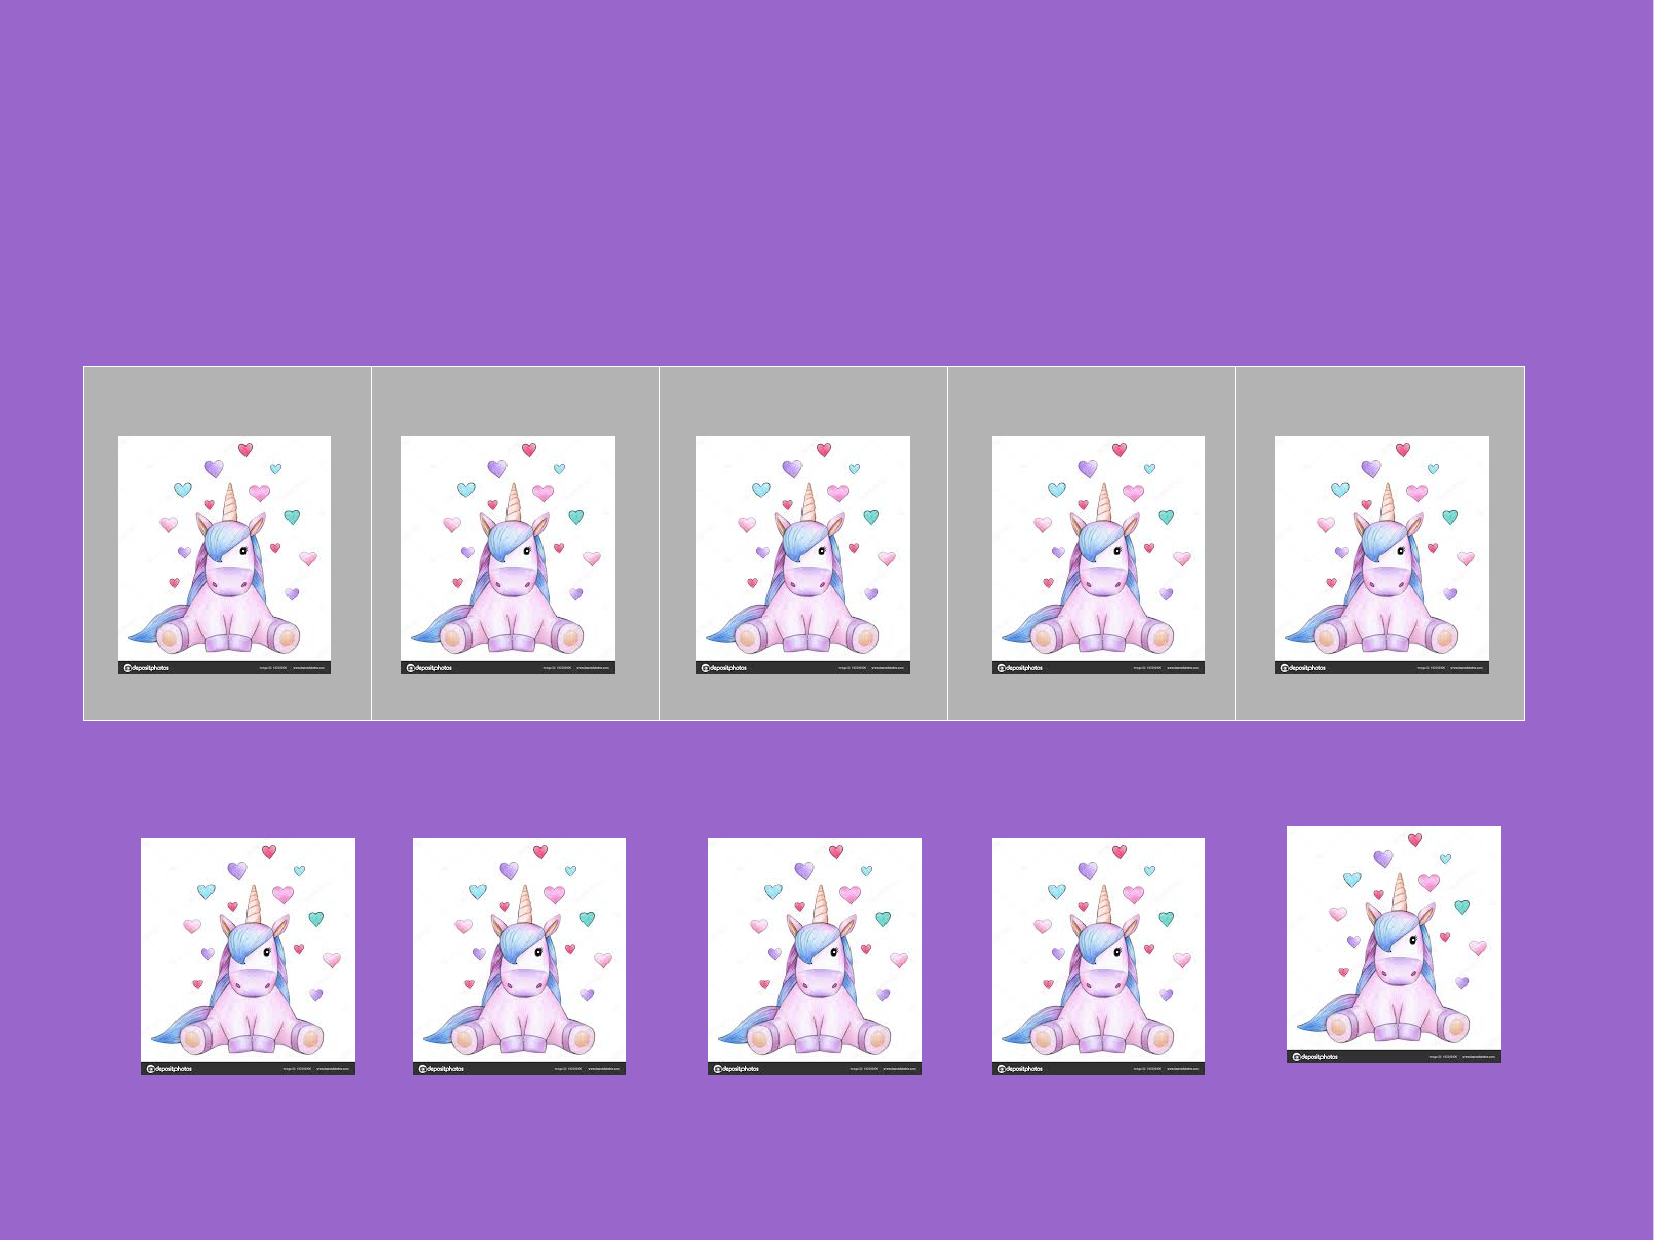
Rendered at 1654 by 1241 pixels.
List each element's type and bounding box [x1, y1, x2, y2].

picture [992, 838, 1205, 1075]
picture [696, 436, 910, 674]
table_header [948, 367, 1235, 720]
table_header [1236, 367, 1524, 720]
picture [401, 436, 615, 674]
picture [992, 436, 1205, 674]
picture [1275, 436, 1489, 674]
picture [141, 838, 355, 1075]
table_header [660, 367, 947, 720]
picture [708, 838, 922, 1075]
table_header [84, 367, 371, 720]
picture [1287, 826, 1501, 1063]
picture [118, 436, 331, 674]
picture [413, 838, 626, 1075]
table_header [372, 367, 659, 720]
